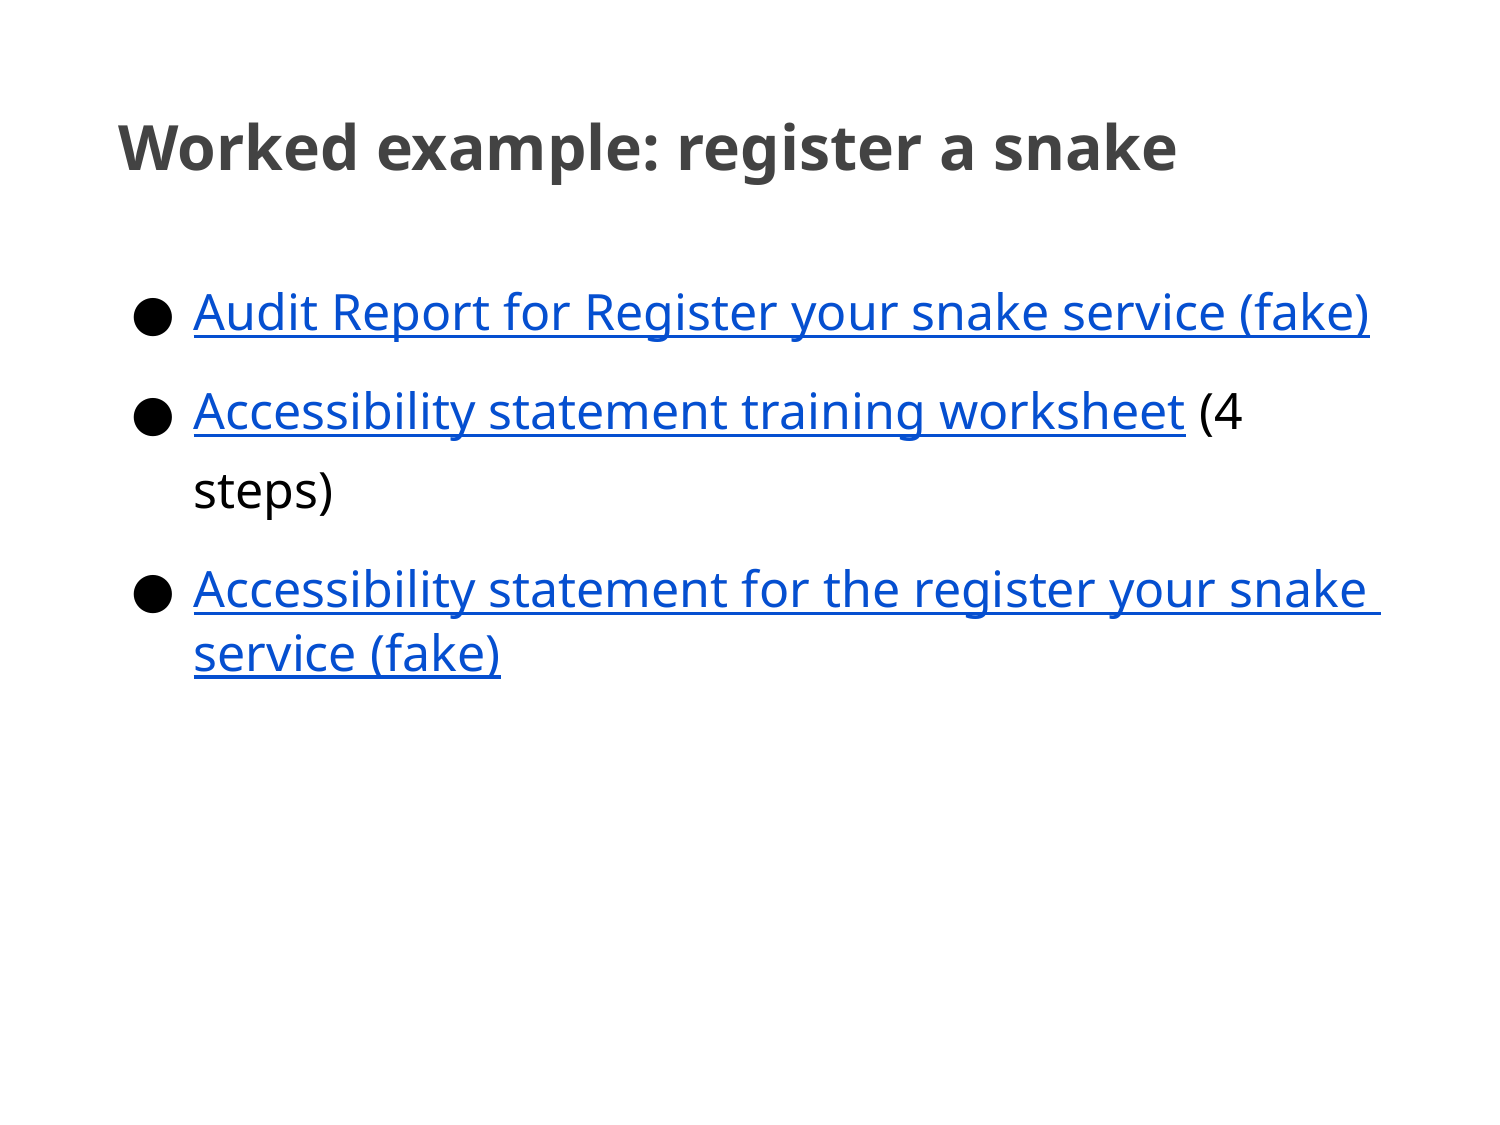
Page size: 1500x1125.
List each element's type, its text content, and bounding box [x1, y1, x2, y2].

list Audit Report for Register your snake service (fake) Accessibility statement training worksheet (4 steps) Accessibility statement for the register your snake service (fake) [103, 252, 1397, 1000]
title Worked example: register a snake [103, 89, 1397, 215]
